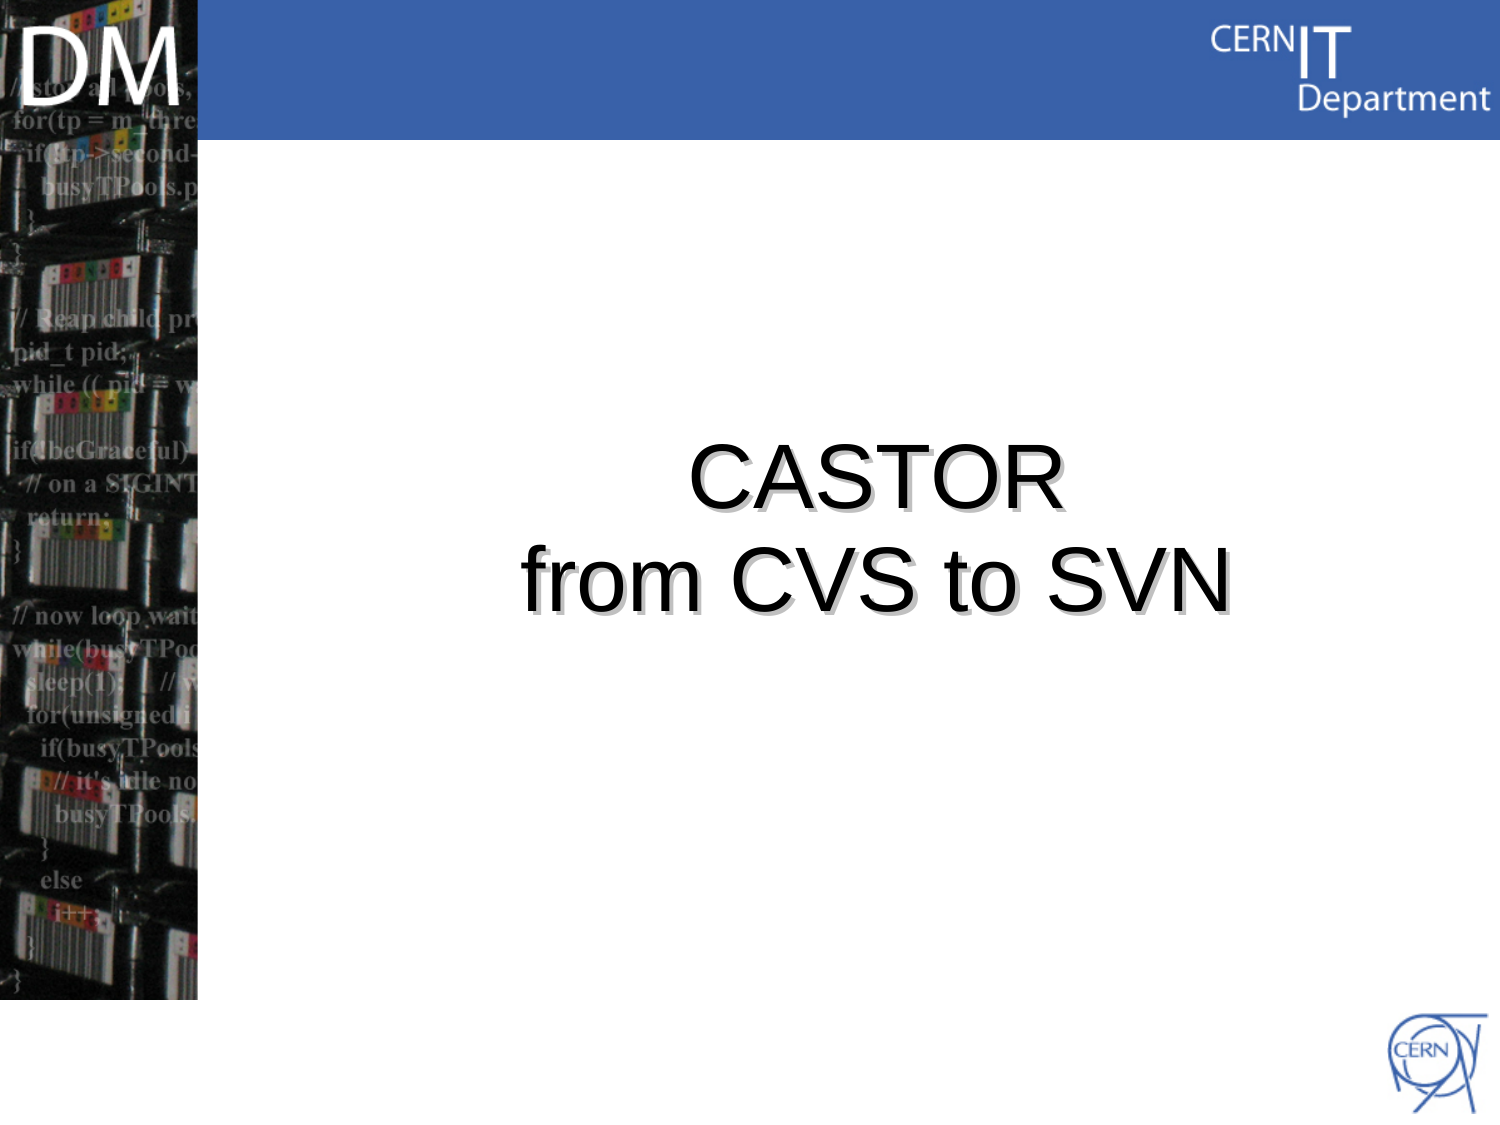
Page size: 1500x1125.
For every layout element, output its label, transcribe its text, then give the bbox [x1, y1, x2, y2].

picture [1387, 1012, 1489, 1114]
text_box CASTOR from CVS to SVN [505, 418, 1243, 661]
picture [198, 0, 1500, 140]
